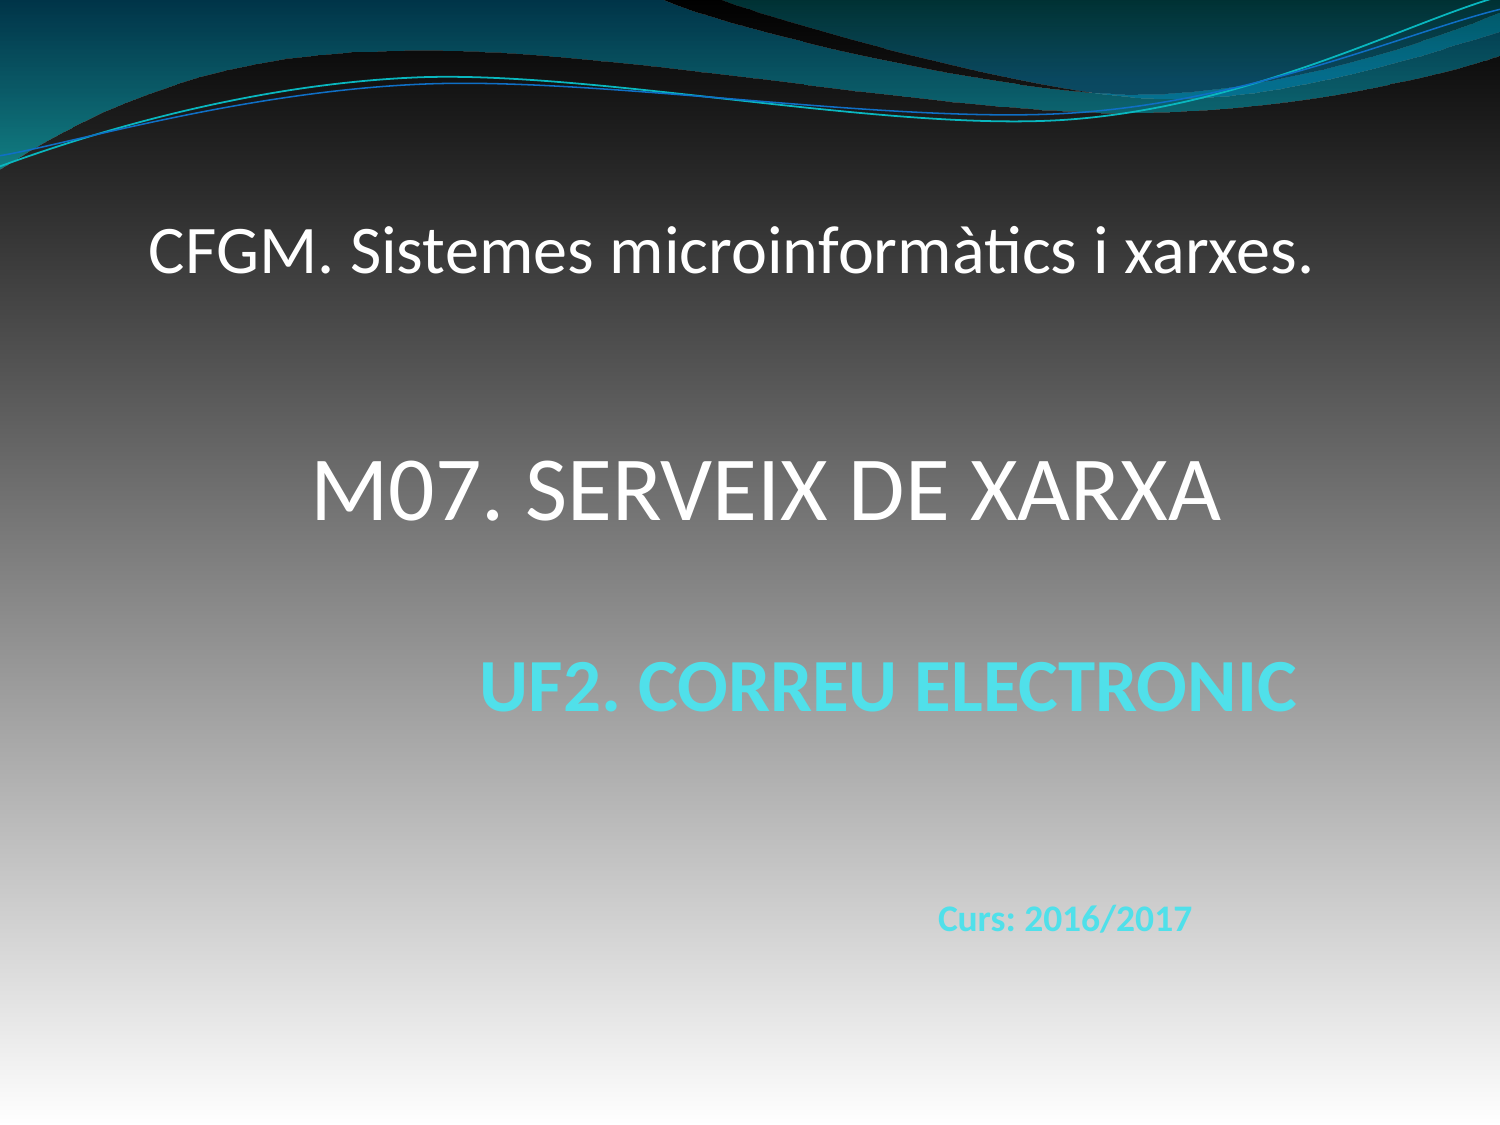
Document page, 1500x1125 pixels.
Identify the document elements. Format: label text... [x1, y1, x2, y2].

text_box M07. SERVEIX DE XARXA [128, 363, 1404, 605]
text_box Curs: 2016/2017 [925, 831, 1196, 985]
text_box CFGM. Sistemes microinformàtics i xarxes. [82, 163, 1383, 328]
title UF2. CORREU ELECTRONIC [351, 605, 1301, 727]
